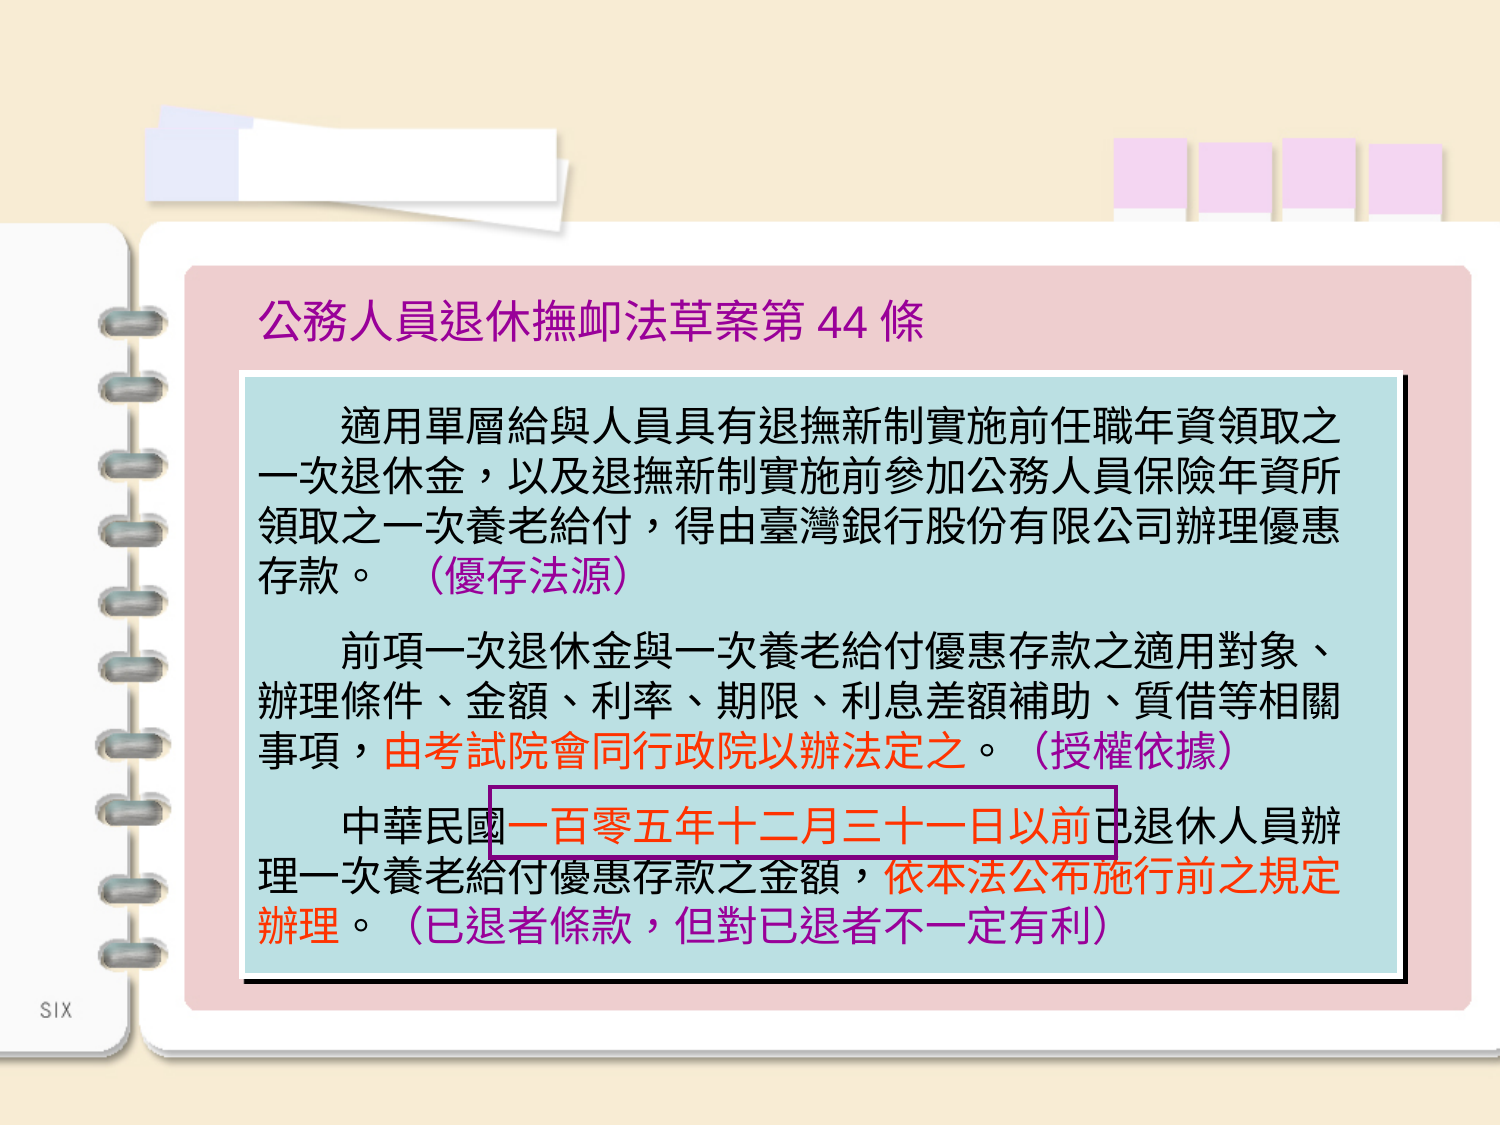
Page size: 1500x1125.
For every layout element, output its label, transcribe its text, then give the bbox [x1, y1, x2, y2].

title 公務人員退休撫卹法草案第44條 [242, 278, 999, 362]
text_box 適用單層給與人員具有退撫新制實施前任職年資領取之 一次退休金，以及退撫新制實施前參加公務人員保險年資所 領取之一次養老給付，得由臺灣銀行股份有限公司辦理優惠 存款。 （優存法源） 前項一次退休金與一次養老給付優惠存款之適用對象、 辦理條件、金額、利率、期限、利息差額補助、質借等相關 事項，由考試院會同行政院以辦法定之。（授權依據） 中華民國一百零五年十二月三十一日以前已退休人員辦 理一次養老給付優惠存款之金額，依本法公布施行前之規定 辦理。（已退者條款，但對已退者不一定有利） [242, 373, 1400, 976]
